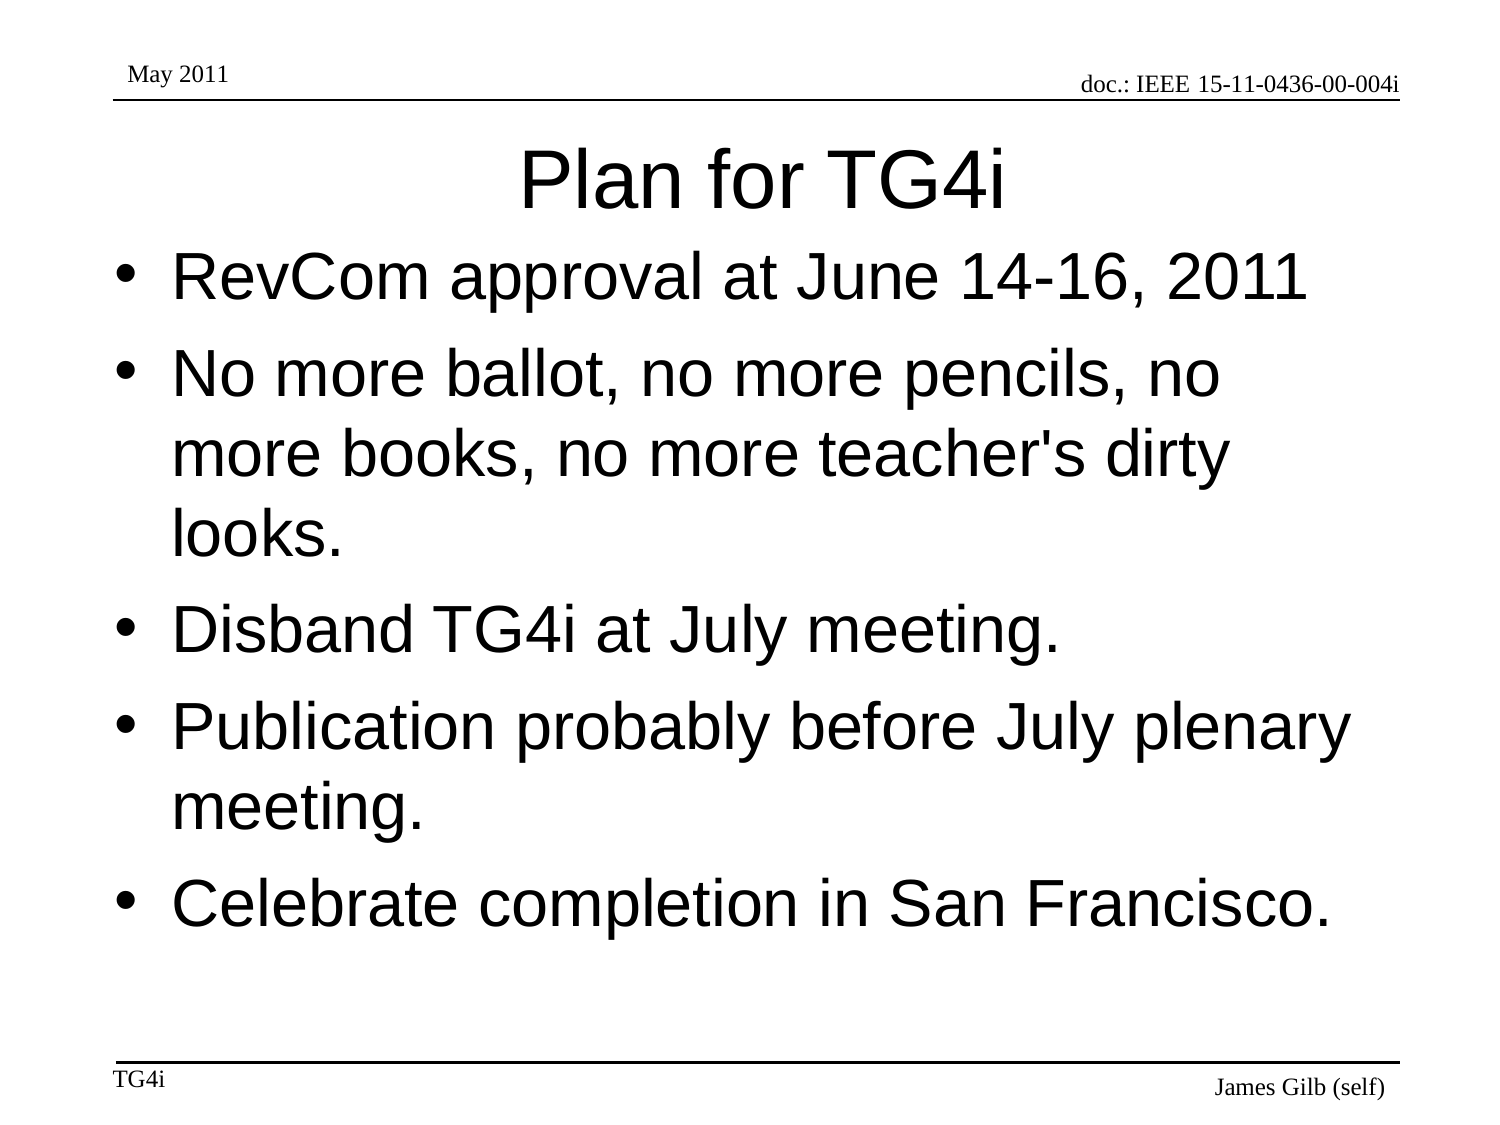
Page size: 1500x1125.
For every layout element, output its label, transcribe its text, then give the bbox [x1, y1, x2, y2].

list RevCom approval at June 14-16, 2011 No more ballot, no more pencils, no more books, no more teacher's dirty looks. Disband TG4i at July meeting. Publication probably before July plenary meeting. Celebrate completion in San Francisco. [99, 224, 1375, 1025]
title Plan for TG4i [125, 104, 1401, 246]
